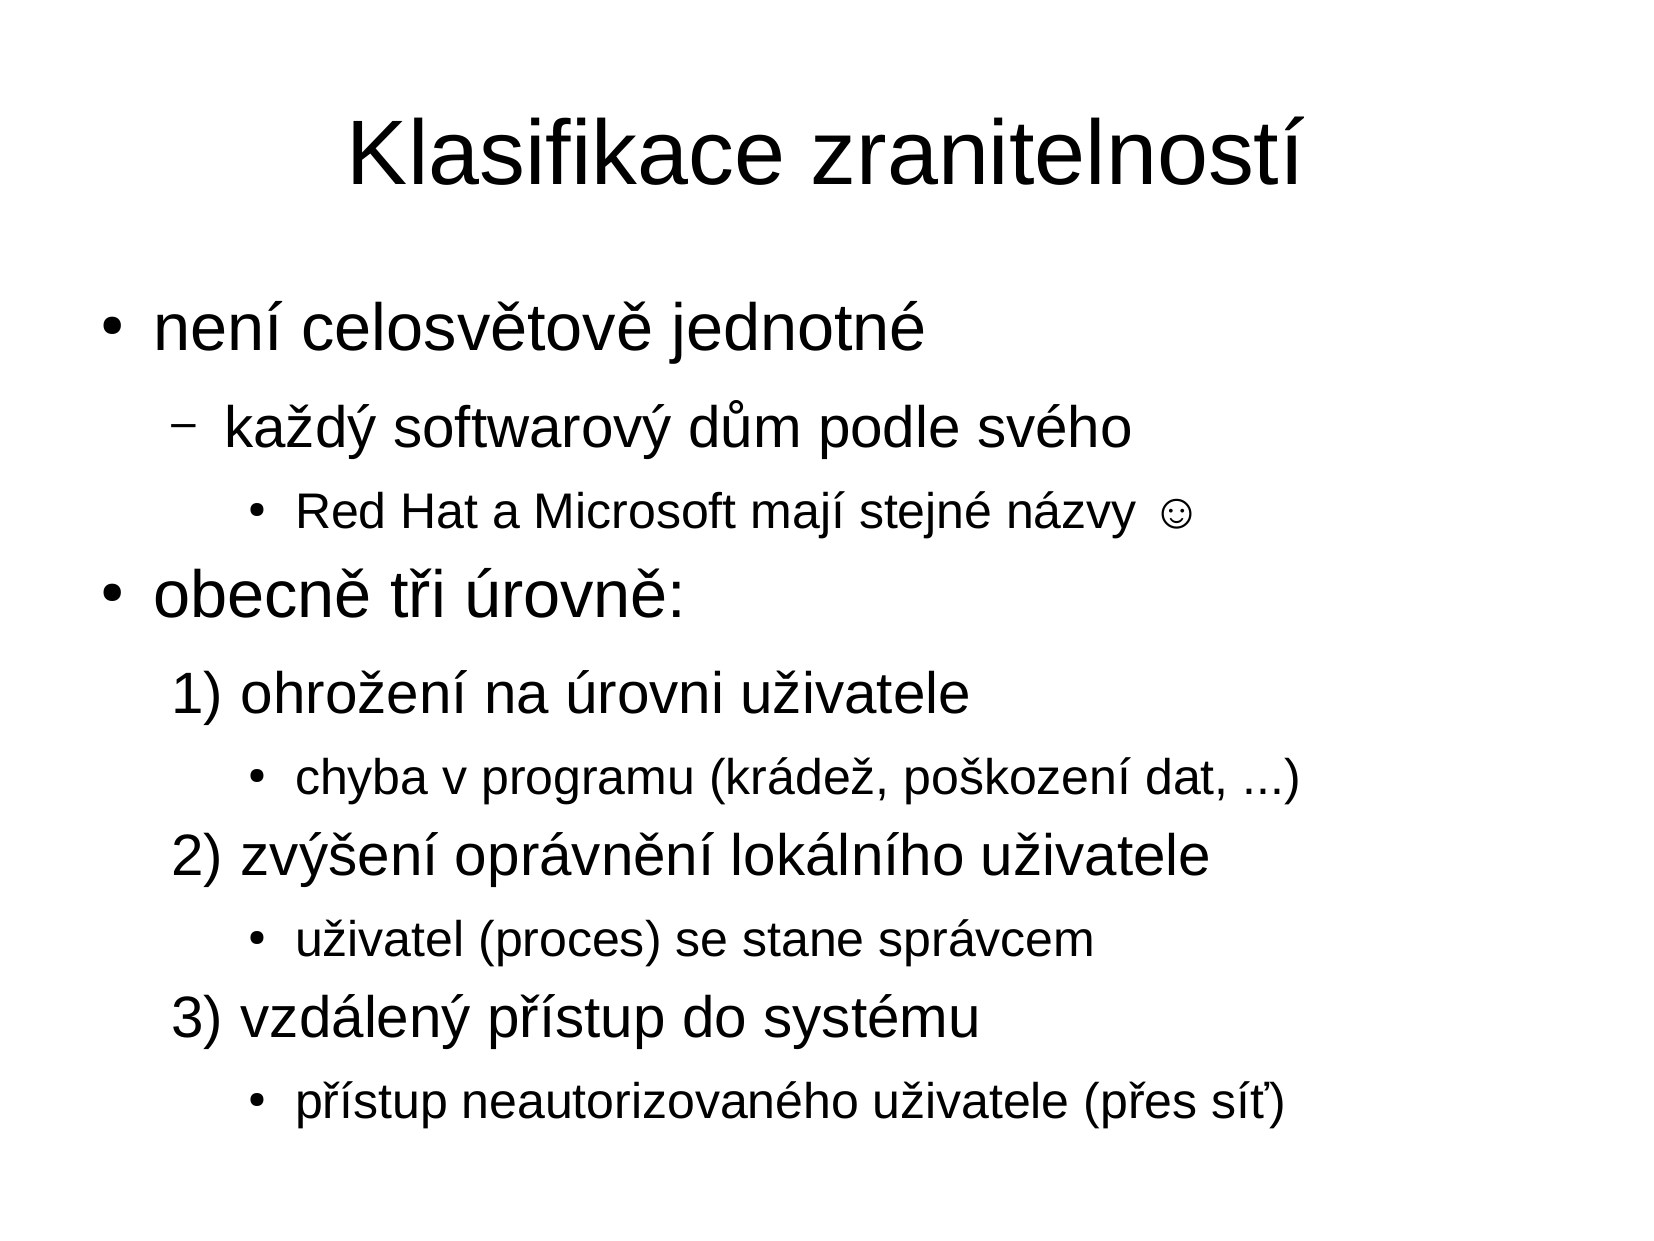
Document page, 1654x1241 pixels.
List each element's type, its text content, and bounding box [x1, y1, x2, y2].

title Klasifikace zranitelností [82, 56, 1571, 250]
list není celosvětově jednotné každý softwarový dům podle svého Red Hat a Microsoft mají stejné názvy ☺ obecně tři úrovně: ohrožení na úrovni uživatele chyba v programu (krádež, poškození dat, ...) zvýšení oprávnění lokálního uživatele uživatel (proces) se stane správcem vzdálený přístup do systému přístup neautorizovaného uživatele (přes síť) [82, 290, 1571, 1130]
